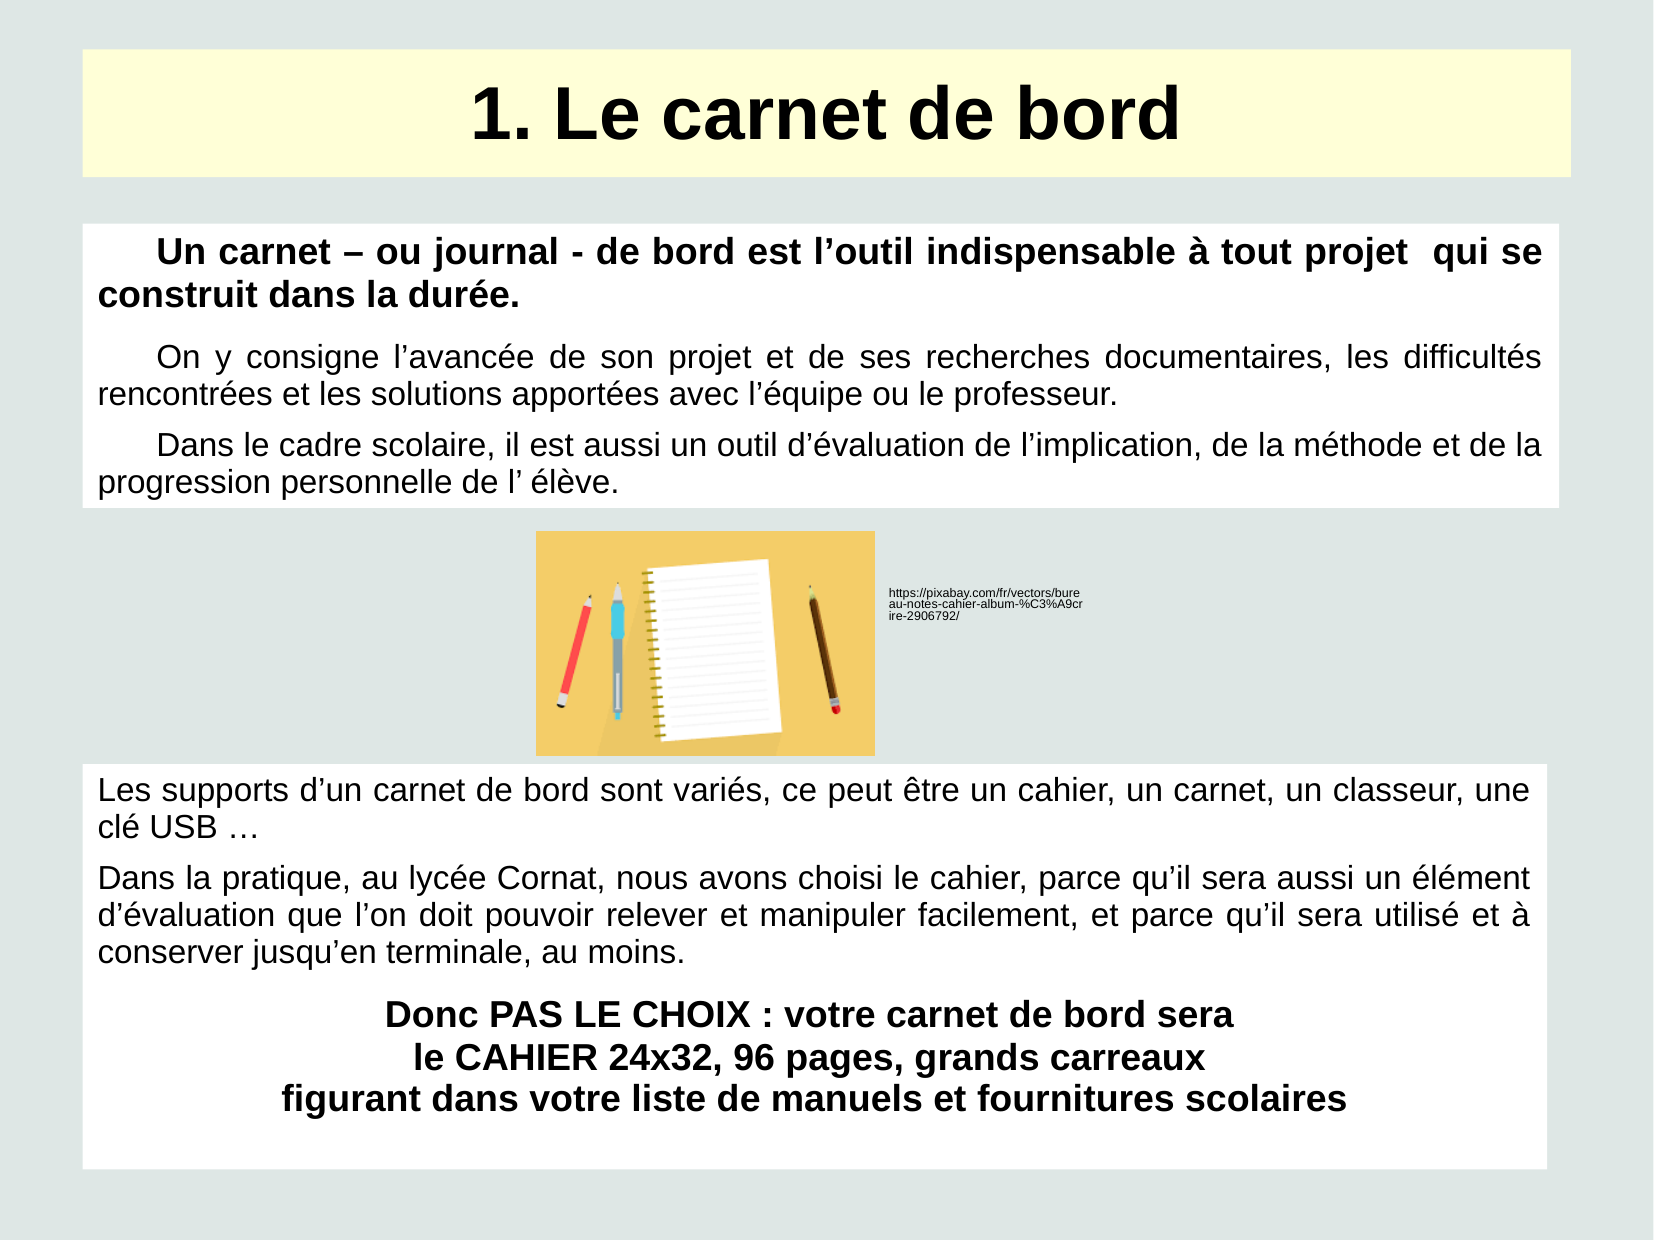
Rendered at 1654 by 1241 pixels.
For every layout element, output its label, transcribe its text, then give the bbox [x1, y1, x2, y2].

text_box Un carnet – ou journal - de bord est l’outil indispensable à tout projet qui se construit dans la durée. On y consigne l’avancée de son projet et de ses recherches documentaires, les difficultés rencontrées et les solutions apportées avec l’équipe ou le professeur. Dans le cadre scolaire, il est aussi un outil d’évaluation de l’implication, de la méthode et de la progression personnelle de l’ élève. [82, 223, 1560, 508]
picture [536, 531, 875, 756]
text_box Les supports d’un carnet de bord sont variés, ce peut être un cahier, un carnet, un classeur, une clé USB … Dans la pratique, au lycée Cornat, nous avons choisi le cahier, parce qu’il sera aussi un élément d’évaluation que l’on doit pouvoir relever et manipuler facilement, et parce qu’il sera utilisé et à conserver jusqu’en terminale, au moins. Donc PAS LE CHOIX : votre carnet de bord sera le CAHIER 24x32, 96 pages, grands carreaux figurant dans votre liste de manuels et fournitures scolaires [82, 764, 1548, 1170]
text_box https://pixabay.com/fr/vectors/bureau-notes-cahier-album-%C3%A9crire-2906792/ [874, 578, 1099, 626]
title 1. Le carnet de bord [82, 49, 1571, 178]
